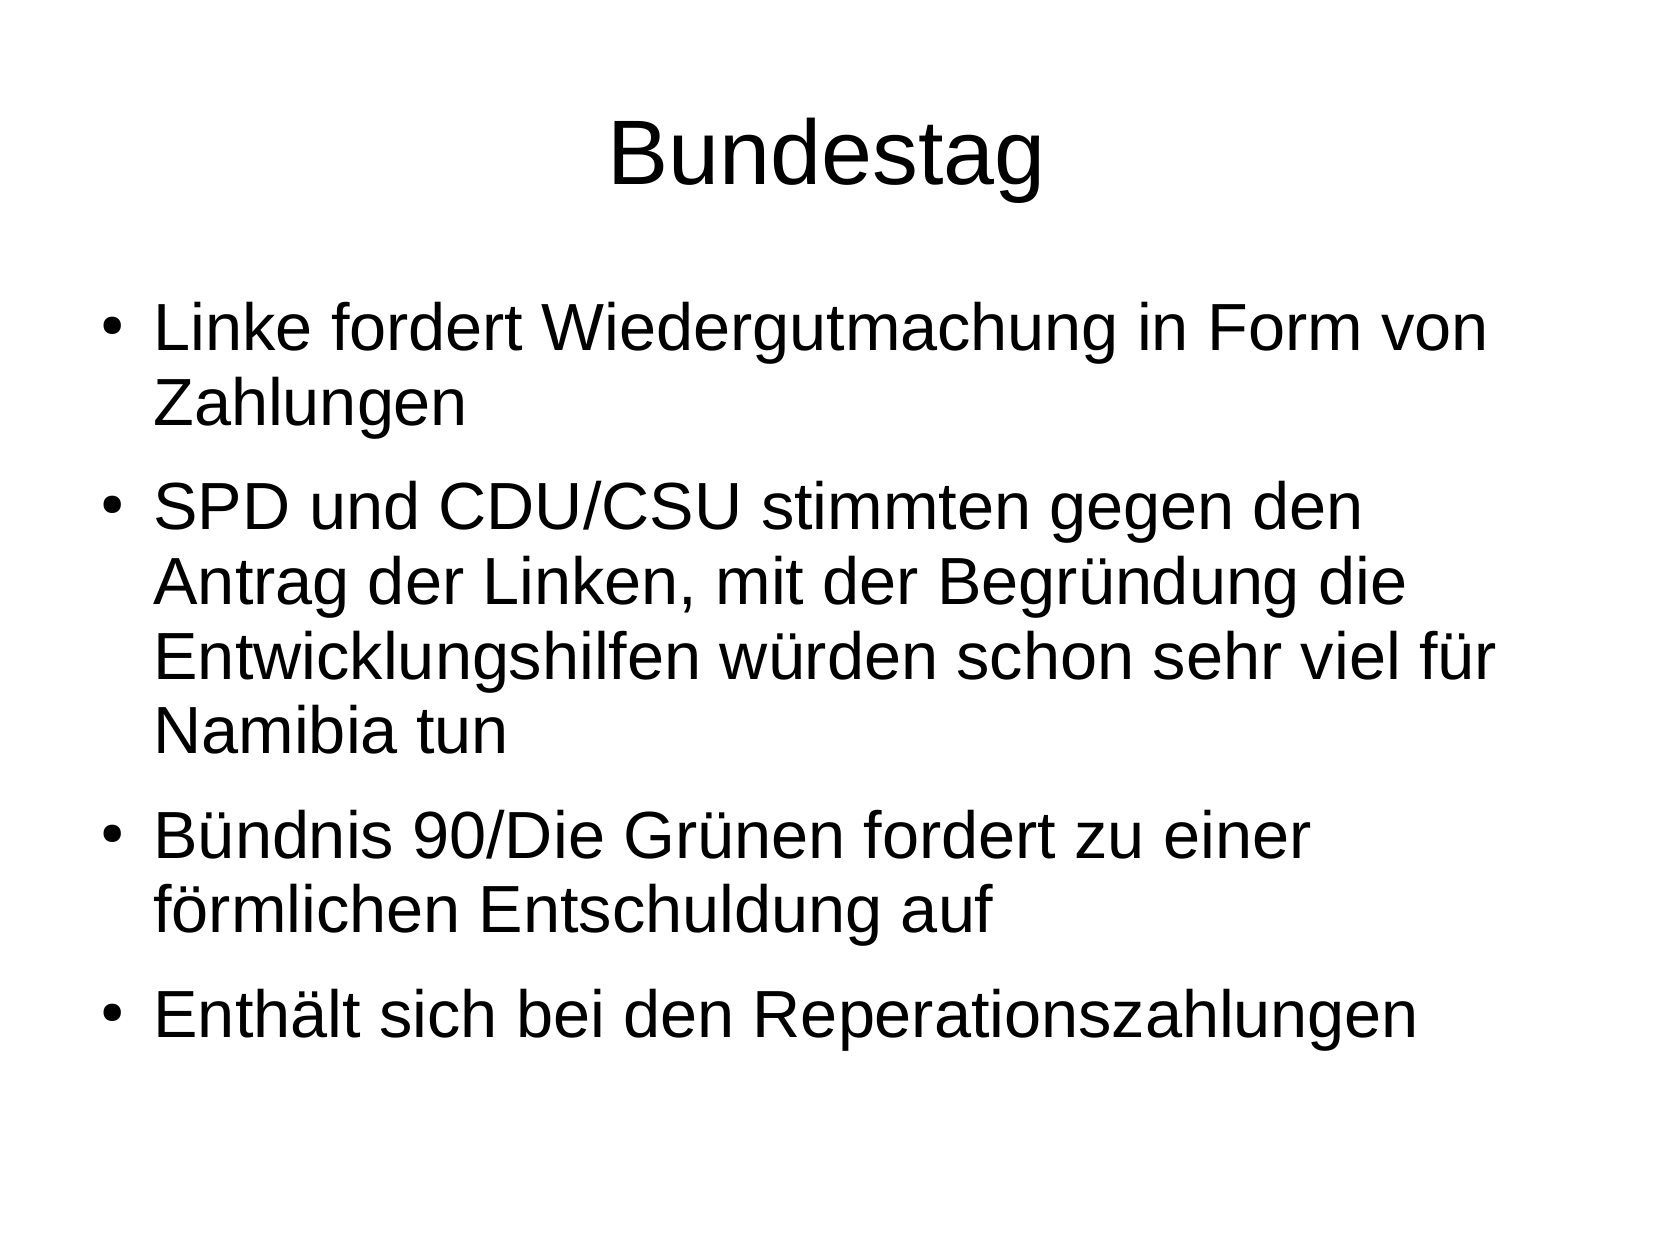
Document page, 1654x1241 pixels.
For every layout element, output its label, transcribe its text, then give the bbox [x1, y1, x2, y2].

list Linke fordert Wiedergutmachung in Form von Zahlungen SPD und CDU/CSU stimmten gegen den Antrag der Linken, mit der Begründung die Entwicklungshilfen würden schon sehr viel für Namibia tun Bündnis 90/Die Grünen fordert zu einer förmlichen Entschuldung auf Enthält sich bei den Reperationszahlungen [82, 290, 1571, 1109]
title Bundestag [82, 49, 1571, 257]
